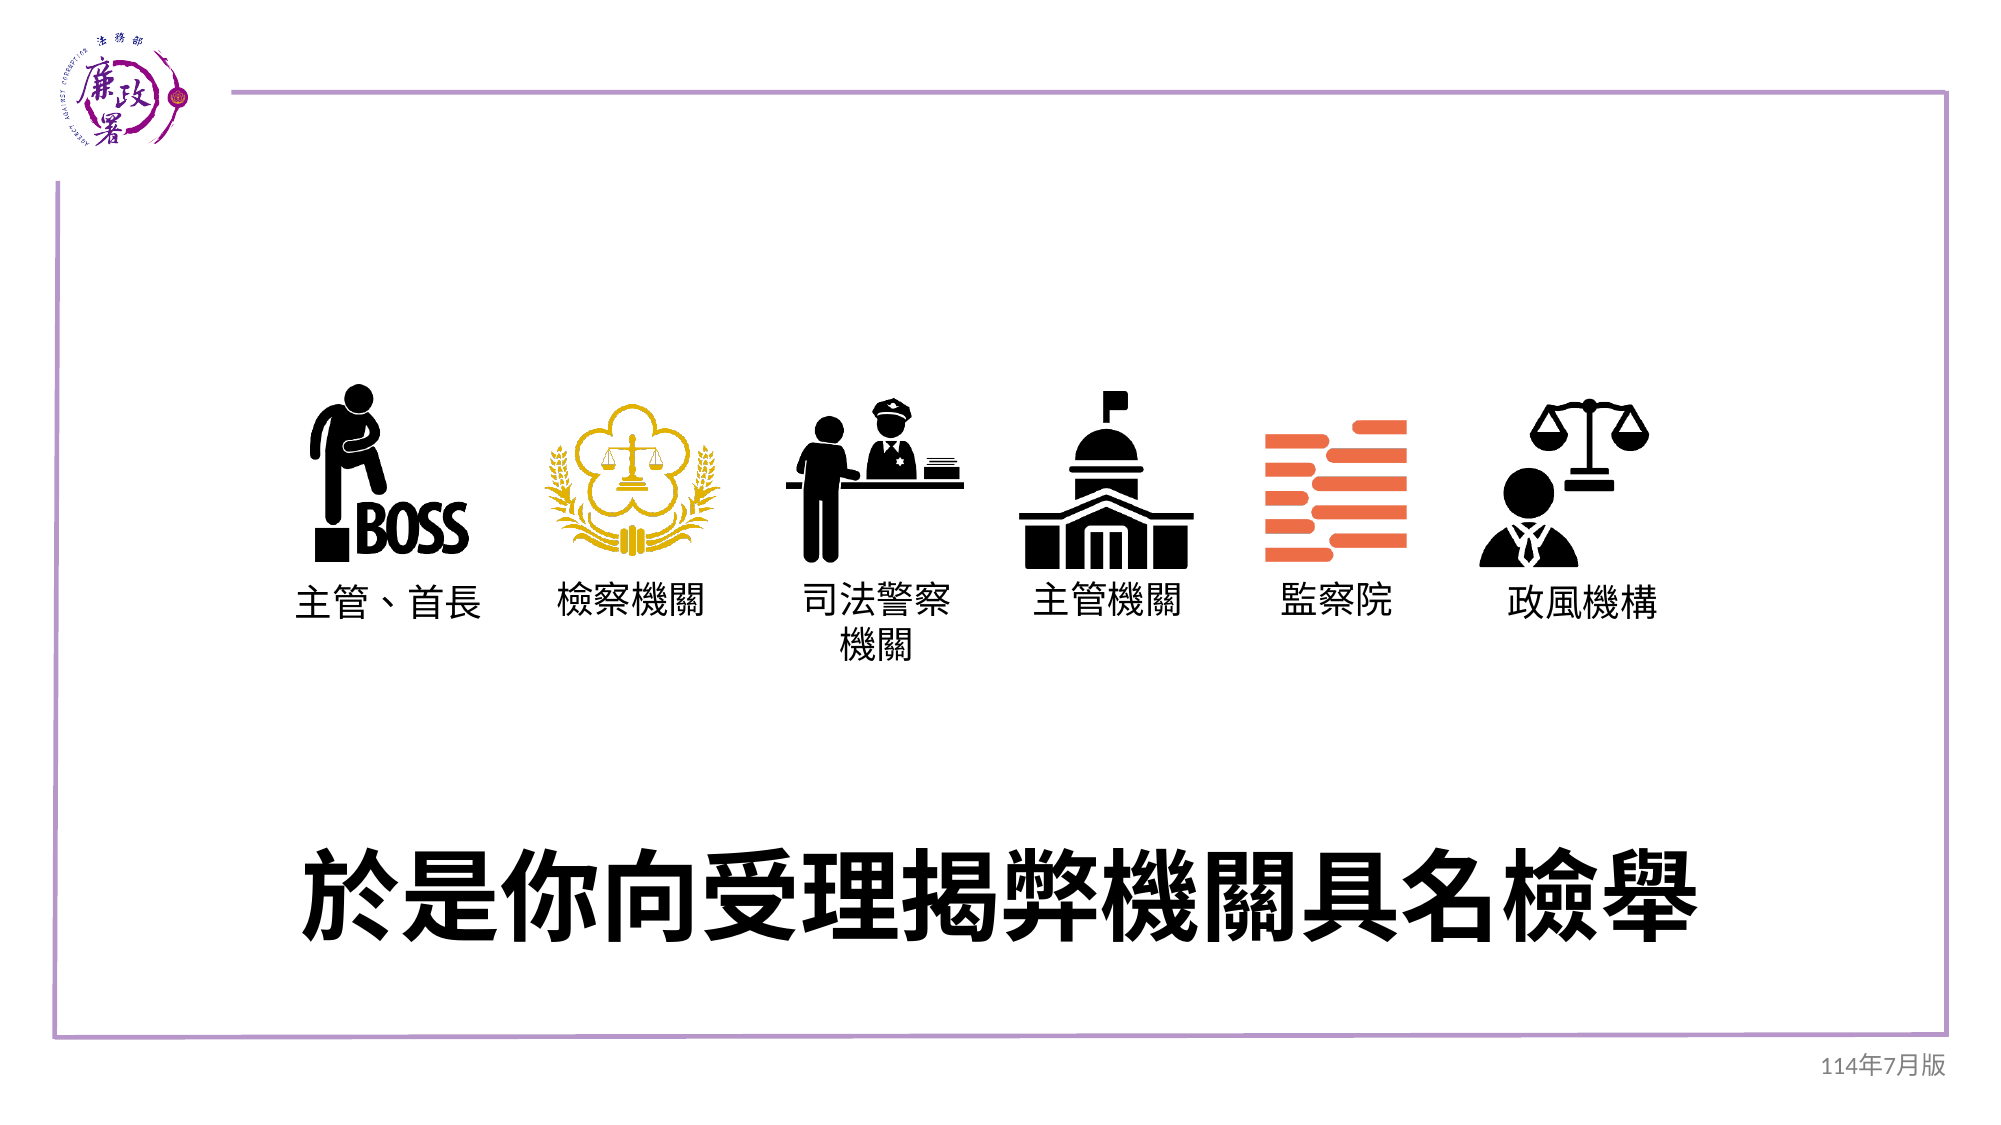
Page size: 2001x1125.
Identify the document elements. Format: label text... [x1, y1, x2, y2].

text_box 監察院 [1265, 568, 1409, 629]
text_box 主管機關 [1018, 568, 1198, 629]
picture [1475, 393, 1653, 572]
picture [1265, 418, 1413, 562]
text_box 於是你向受理揭弊機關具名檢舉 [285, 826, 1716, 962]
picture [1017, 391, 1195, 569]
picture [300, 384, 478, 562]
picture [786, 391, 964, 568]
text_box 主管、首長 [280, 571, 498, 631]
picture [543, 404, 721, 556]
text_box 檢察機關 [541, 568, 722, 629]
text_box 司法警察 機關 [786, 568, 967, 674]
picture [60, 32, 188, 146]
text_box 政風機構 [1492, 571, 1673, 631]
